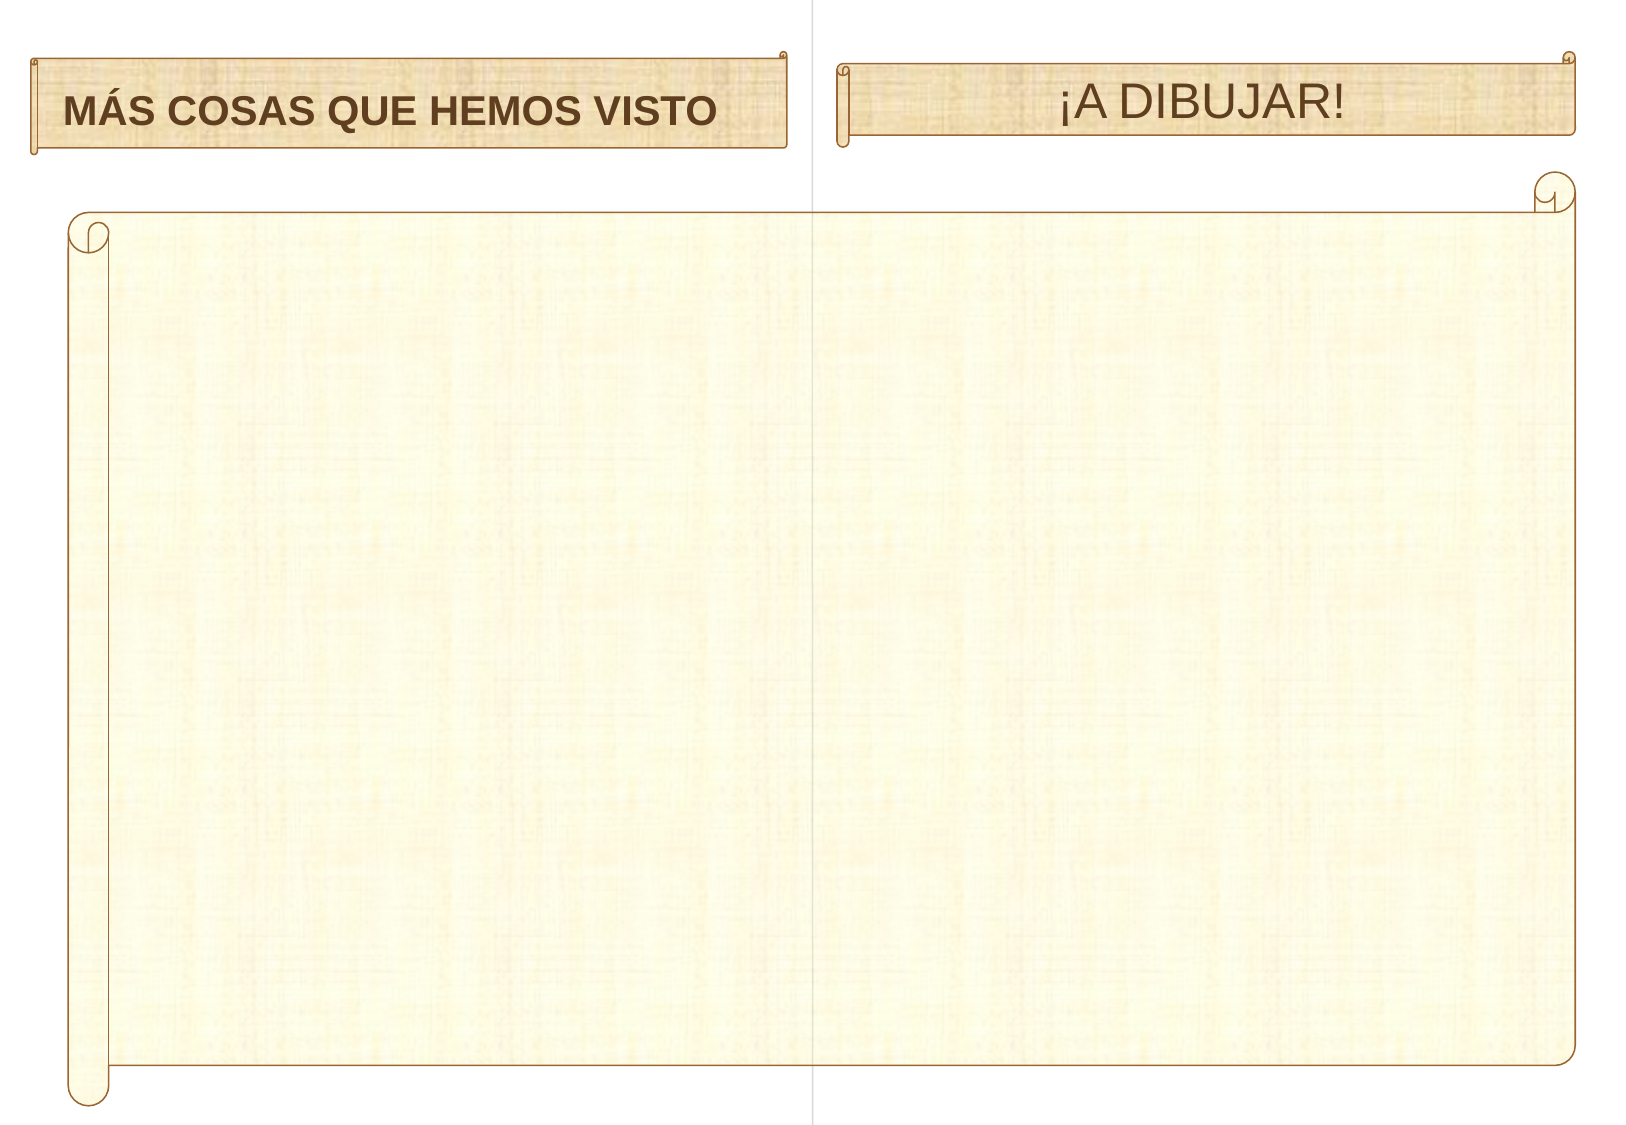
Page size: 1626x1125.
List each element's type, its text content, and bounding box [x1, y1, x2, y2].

text_box [836, 63, 859, 148]
text_box [30, 51, 787, 155]
text_box [68, 171, 1576, 1106]
text_box MÁS COSAS QUE HEMOS VISTO [47, 76, 769, 252]
text_box ¡A DIBUJAR! [859, 61, 1545, 137]
text_box [1545, 51, 1576, 136]
